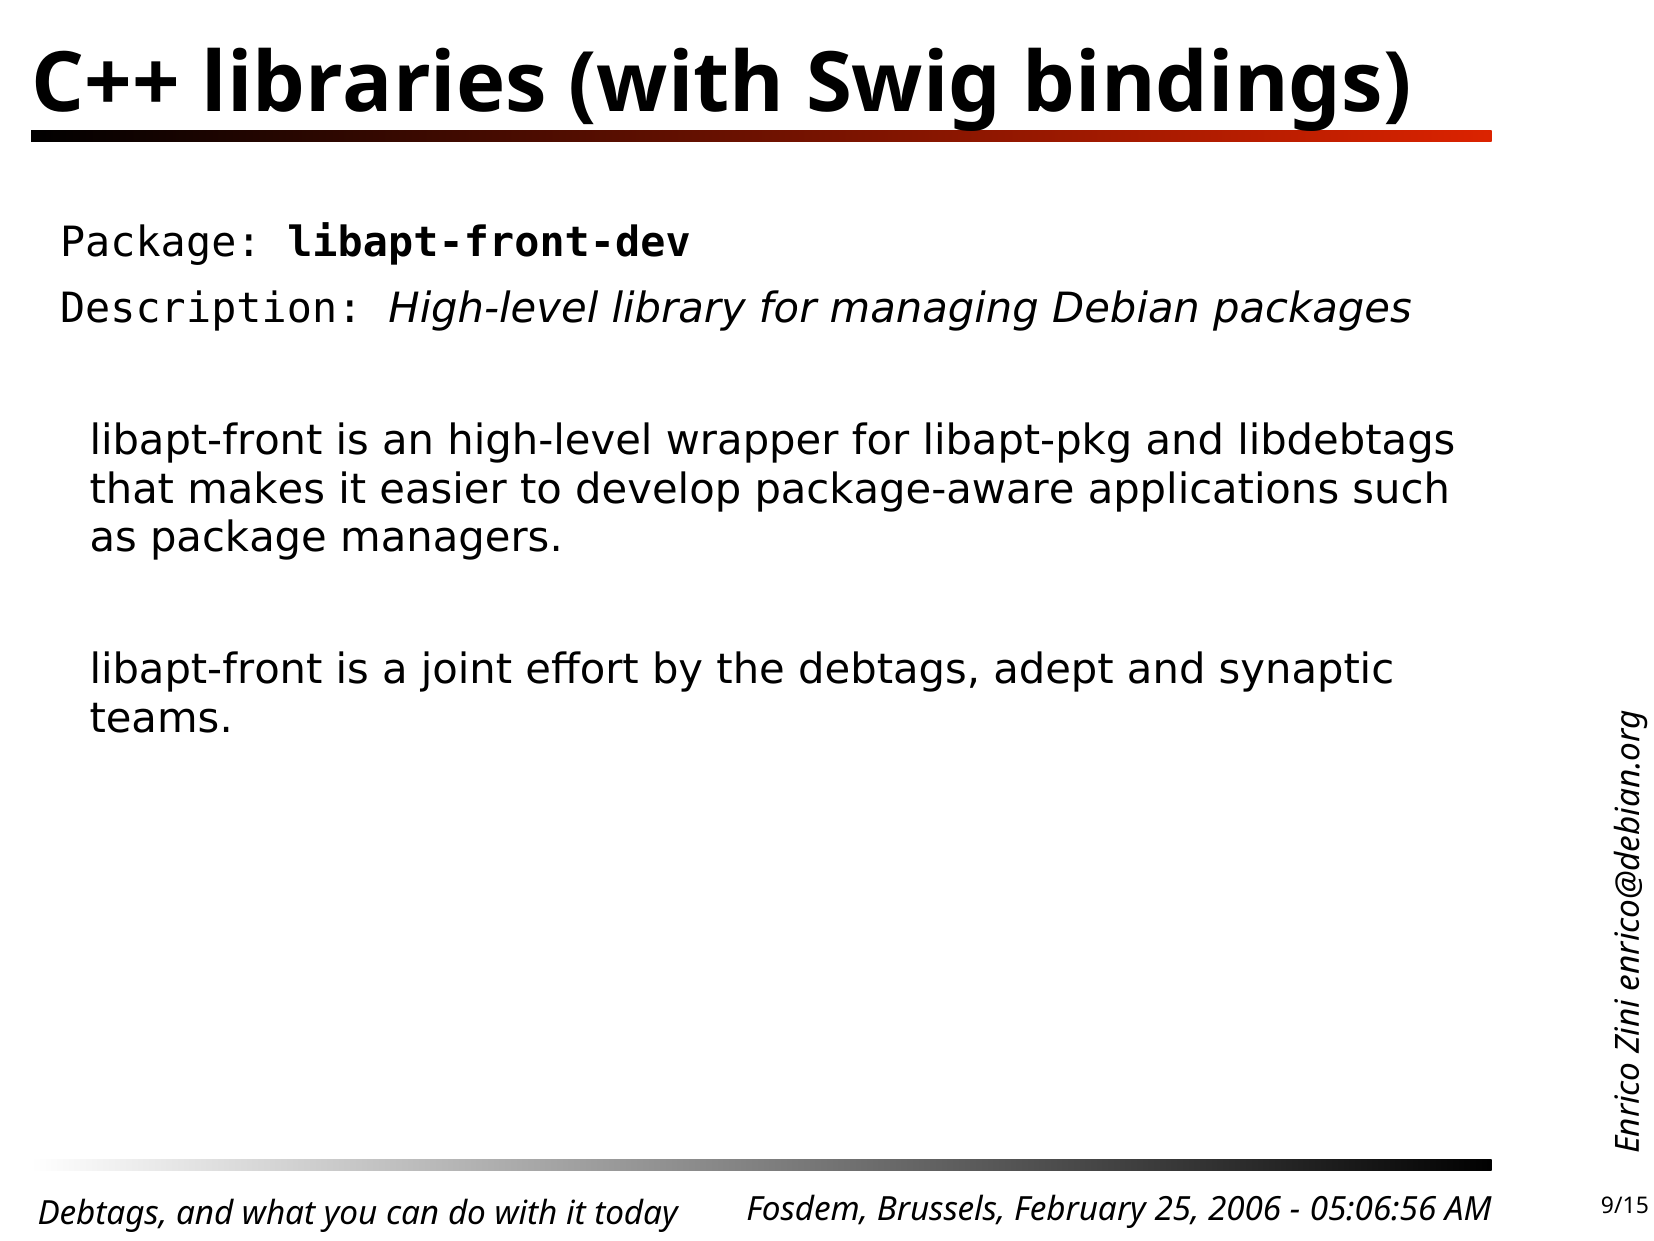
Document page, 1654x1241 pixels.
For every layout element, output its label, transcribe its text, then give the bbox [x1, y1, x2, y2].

text_box Package: libapt-front-dev Description: High-level library for managing Debian packages libapt-front is an high-level wrapper for libapt-pkg and libdebtags that makes it easier to develop package-aware applications such as package managers. libapt-front is a joint effort by the debtags, adept and synaptic teams. [60, 217, 1495, 1138]
text_box C++ libraries (with Swig bindings) [31, 22, 1439, 159]
